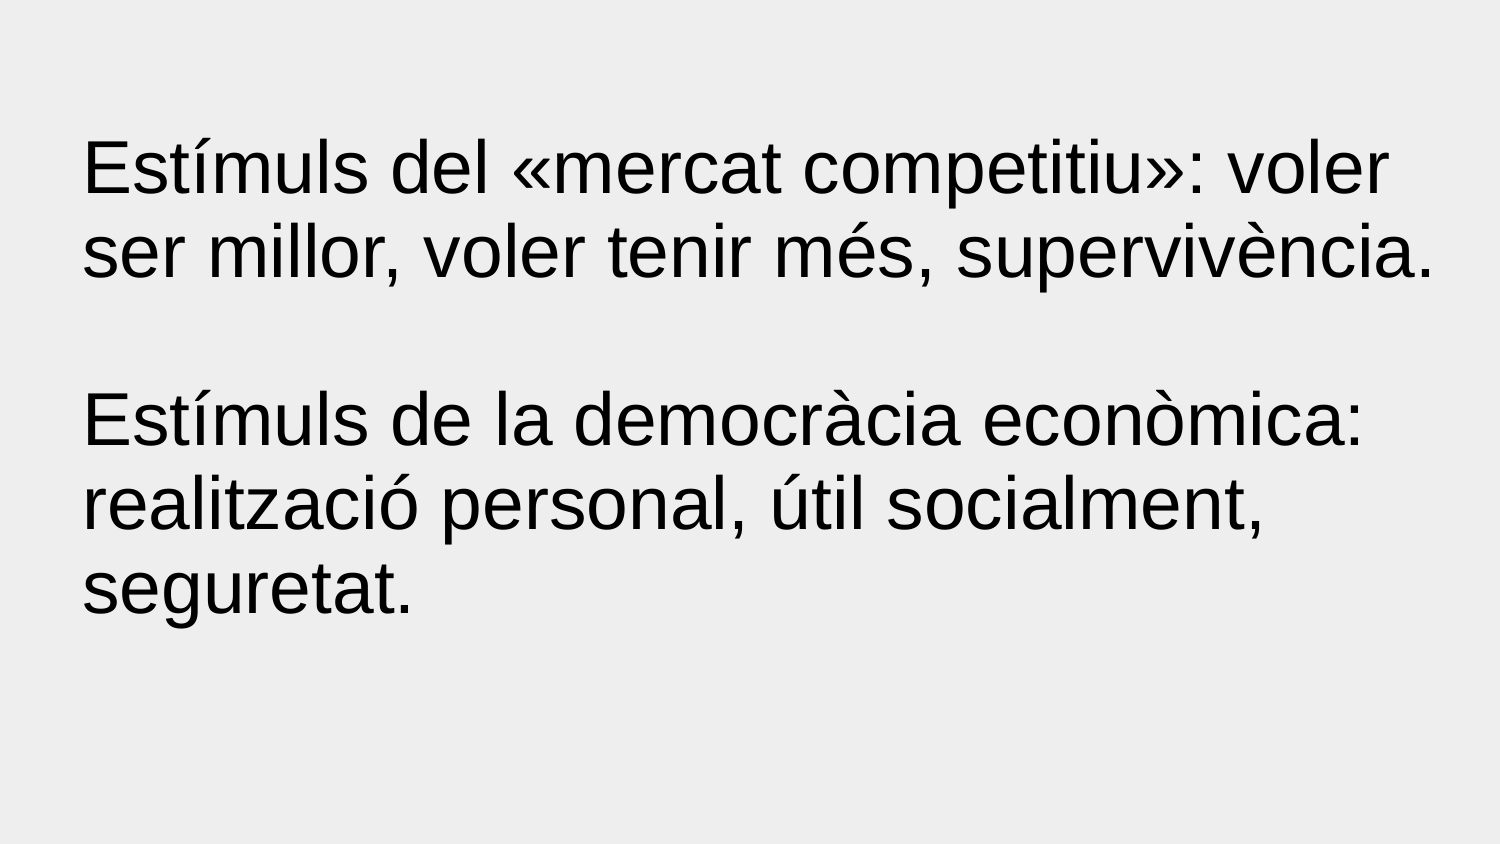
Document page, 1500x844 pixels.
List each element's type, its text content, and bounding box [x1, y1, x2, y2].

text_box Estímuls del «mercat competitiu»: voler ser millor, voler tenir més, supervivència. Estímuls de la democràcia econòmica: realització personal, útil socialment, seguretat. [67, 118, 1453, 815]
